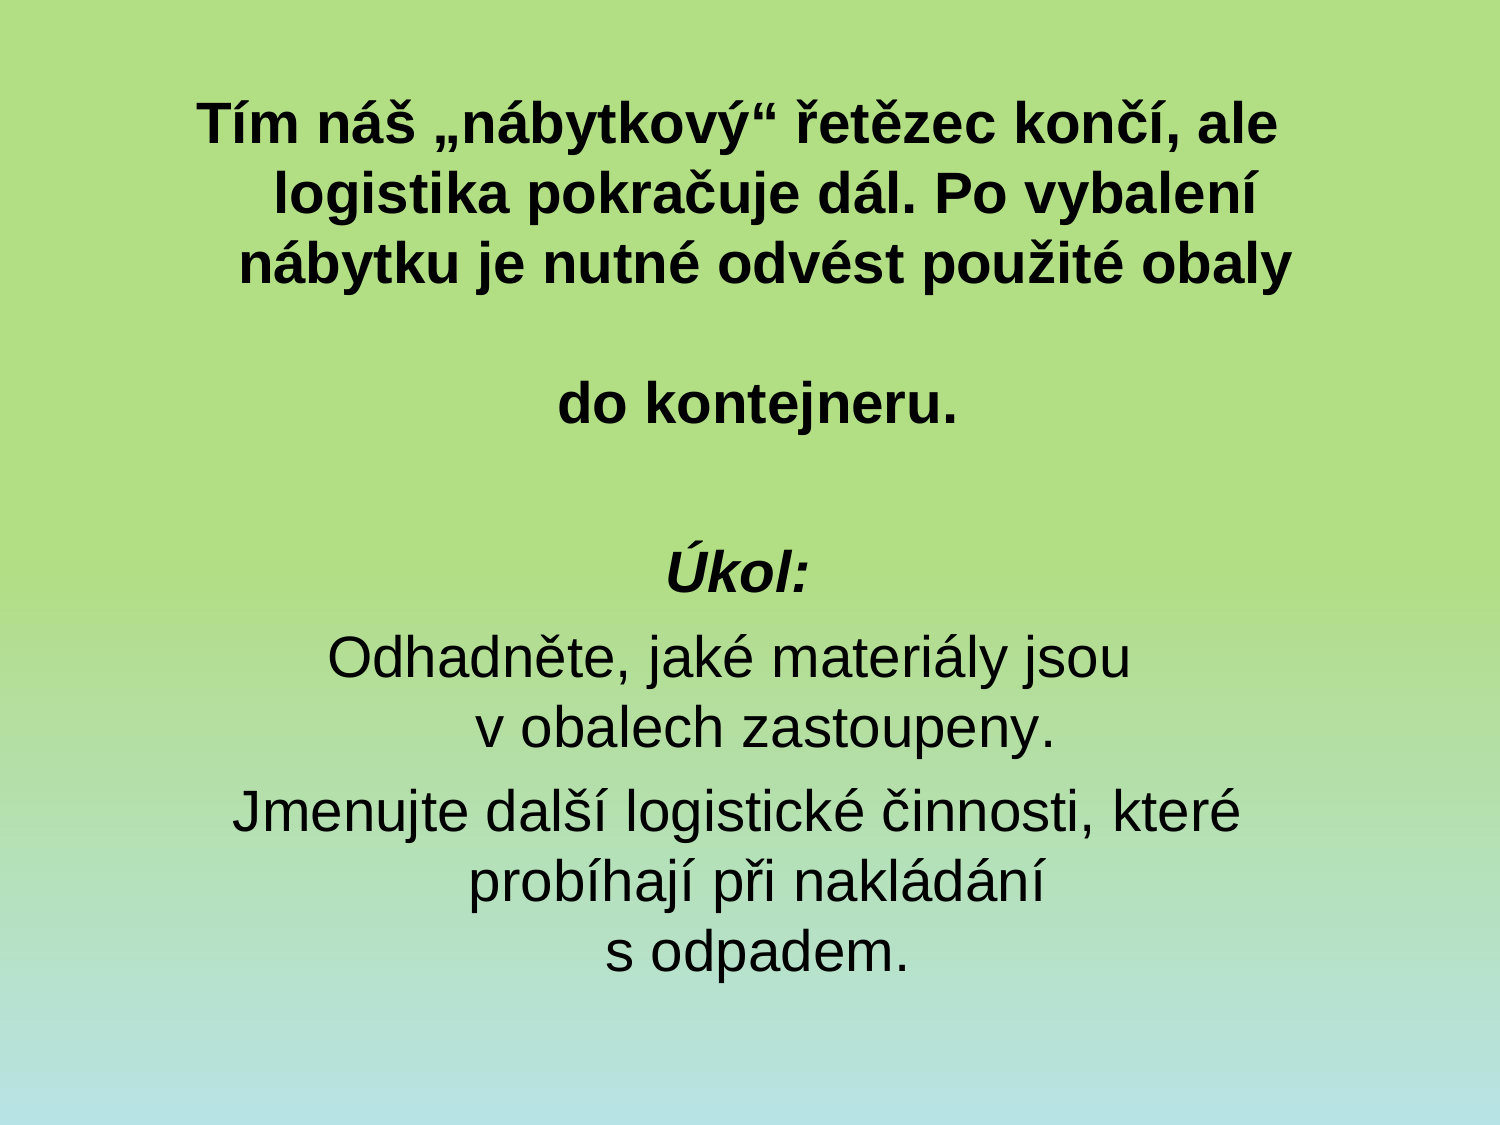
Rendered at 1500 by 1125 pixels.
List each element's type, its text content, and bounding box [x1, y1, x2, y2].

picture [0, 0, 1500, 1125]
list Tím náš „nábytkový“ řetězec končí, ale logistika pokračuje dál. Po vybalení nábytku je nutné odvést použité obaly do kontejneru. Úkol: Odhadněte, jaké materiály jsou v obalech zastoupeny. Jmenujte další logistické činnosti, které probíhají při nakládání s odpadem. [159, 78, 1317, 1024]
